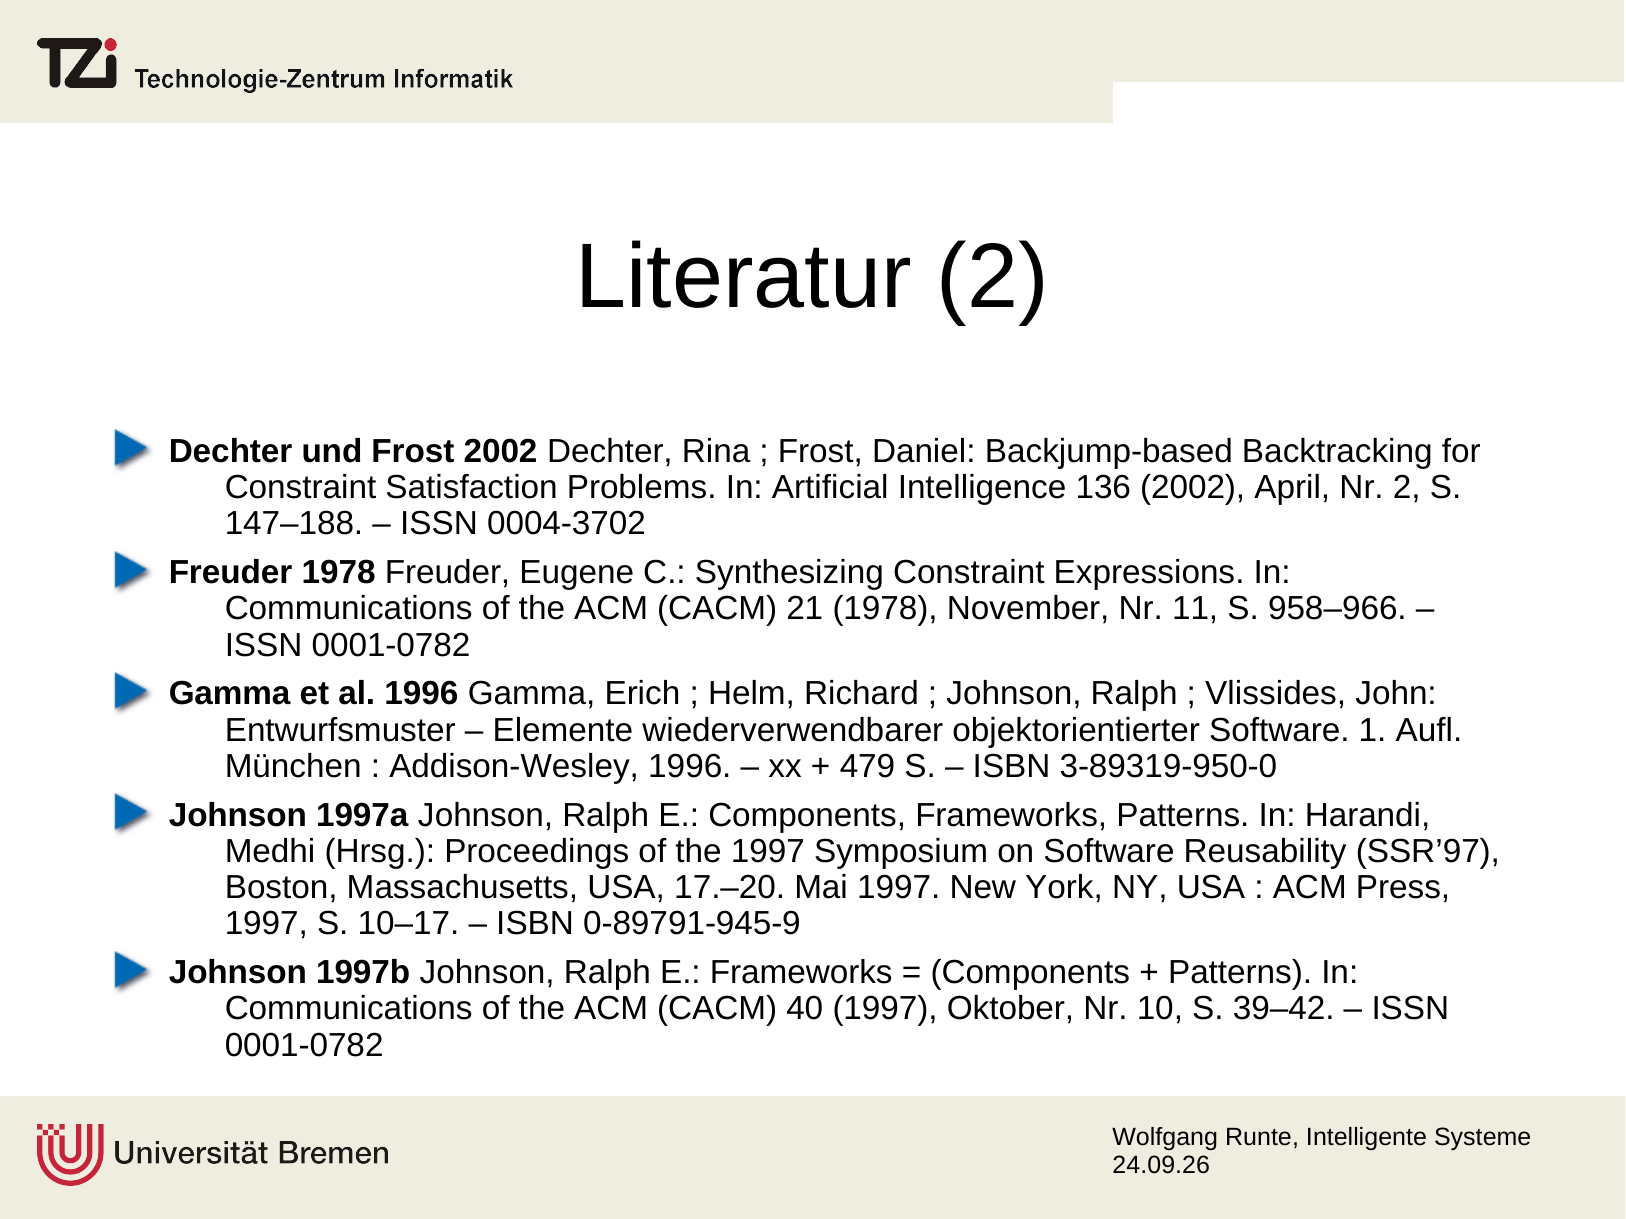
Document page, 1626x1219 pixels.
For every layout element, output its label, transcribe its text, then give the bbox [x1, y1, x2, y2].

title Literatur (2) [112, 162, 1513, 393]
list Dechter und Frost 2002 Dechter, Rina ; Frost, Daniel: Backjump-based Backtracking for Constraint Satisfaction Problems. In: Artificial Intelligence 136 (2002), April, Nr. 2, S. 147–188. – ISSN 0004-3702 Freuder 1978 Freuder, Eugene C.: Synthesizing Constraint Expressions. In: Communications of the ACM (CACM) 21 (1978), November, Nr. 11, S. 958–966. – ISSN 0001-0782 Gamma et al. 1996 Gamma, Erich ; Helm, Richard ; Johnson, Ralph ; Vlissides, John: Entwurfsmuster – Elemente wiederverwendbarer objektorientierter Software. 1. Aufl. München : Addison-Wesley, 1996. – xx + 479 S. – ISBN 3-89319-950-0 Johnson 1997a Johnson, Ralph E.: Components, Frameworks, Patterns. In: Harandi, Medhi (Hrsg.): Proceedings of the 1997 Symposium on Software Reusability (SSR’97), Boston, Massachusetts, USA, 17.–20. Mai 1997. New York, NY, USA : ACM Press, 1997, S. 10–17. – ISBN 0-89791-945-9 Johnson 1997b Johnson, Ralph E.: Frameworks = (Components + Patterns). In: Communications of the ACM (CACM) 40 (1997), Oktober, Nr. 10, S. 39–42. – ISSN 0001-0782 [112, 433, 1513, 1070]
picture [112, 425, 157, 433]
picture [37, 38, 513, 93]
picture [37, 1124, 388, 1186]
